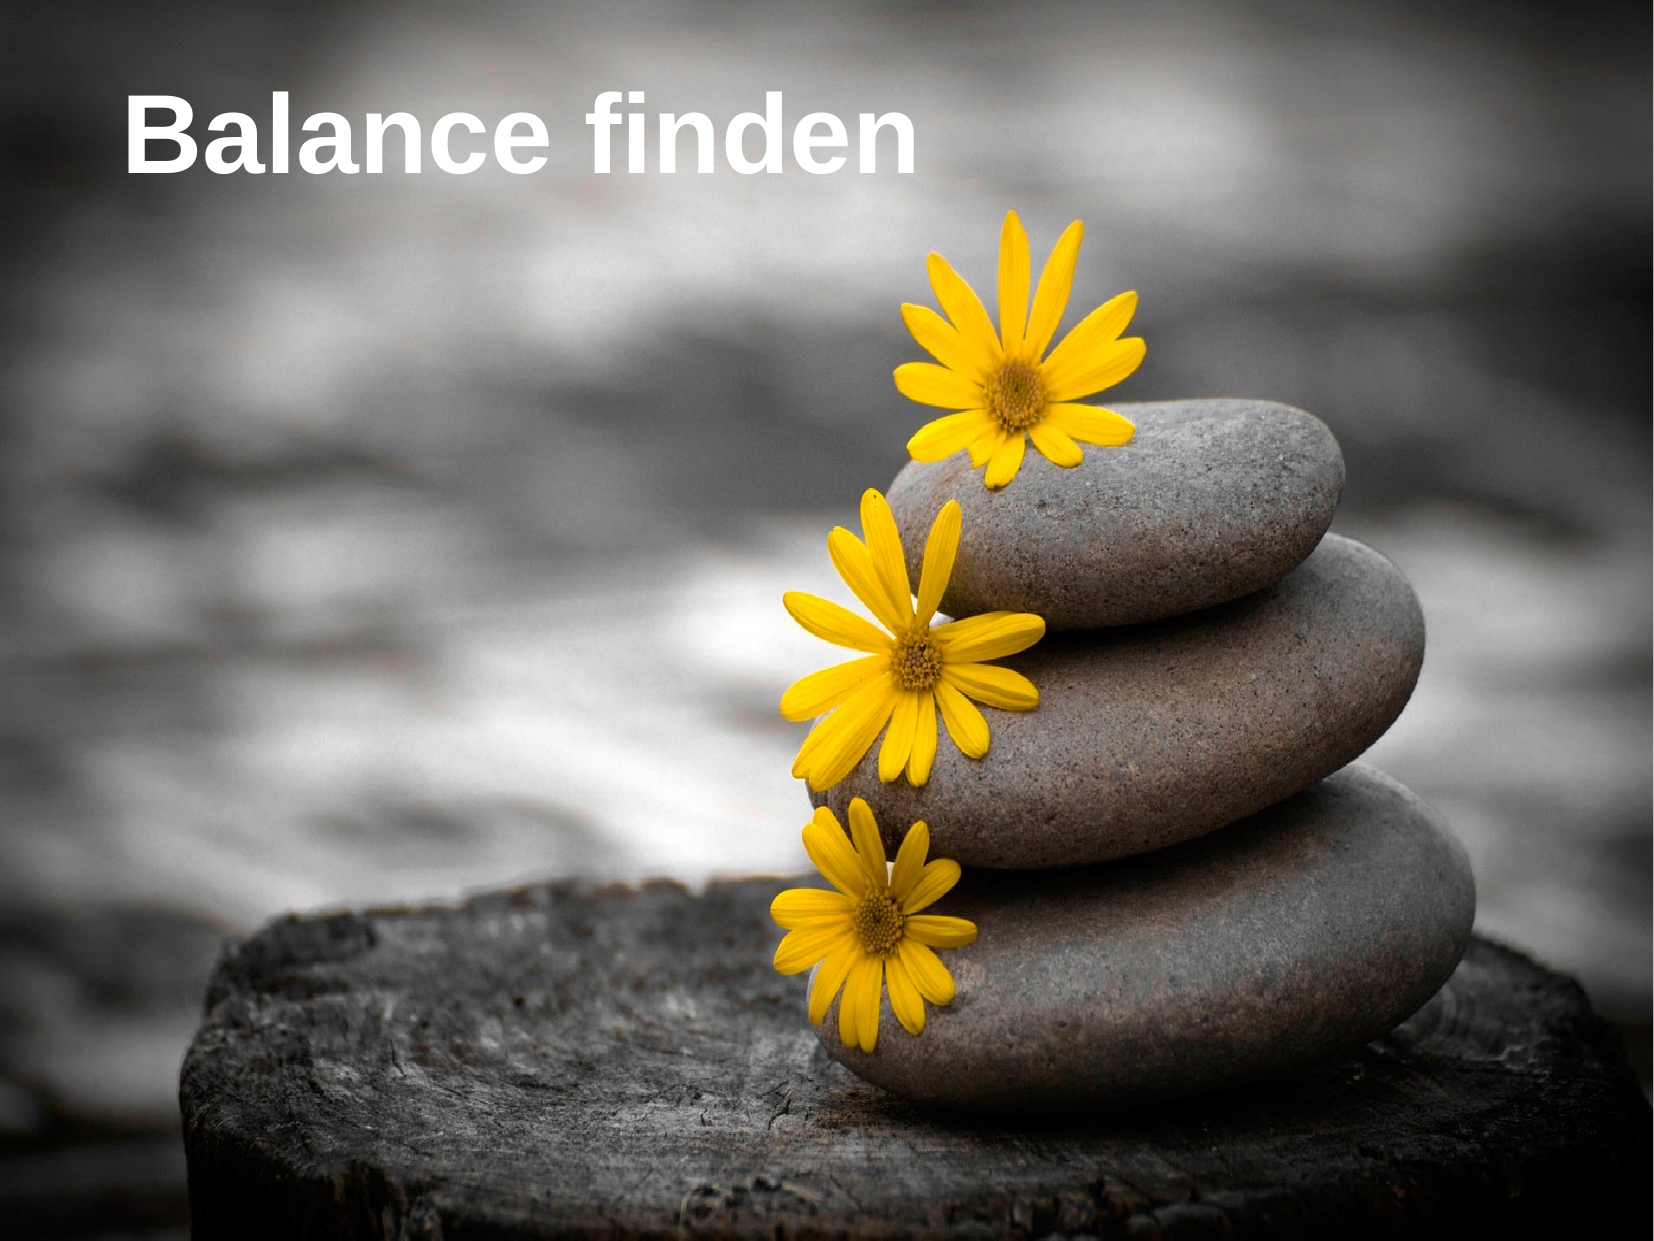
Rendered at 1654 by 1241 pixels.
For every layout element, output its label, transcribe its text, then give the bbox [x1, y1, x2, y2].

picture [0, 0, 1654, 1241]
text_box Balance finden [106, 64, 937, 205]
